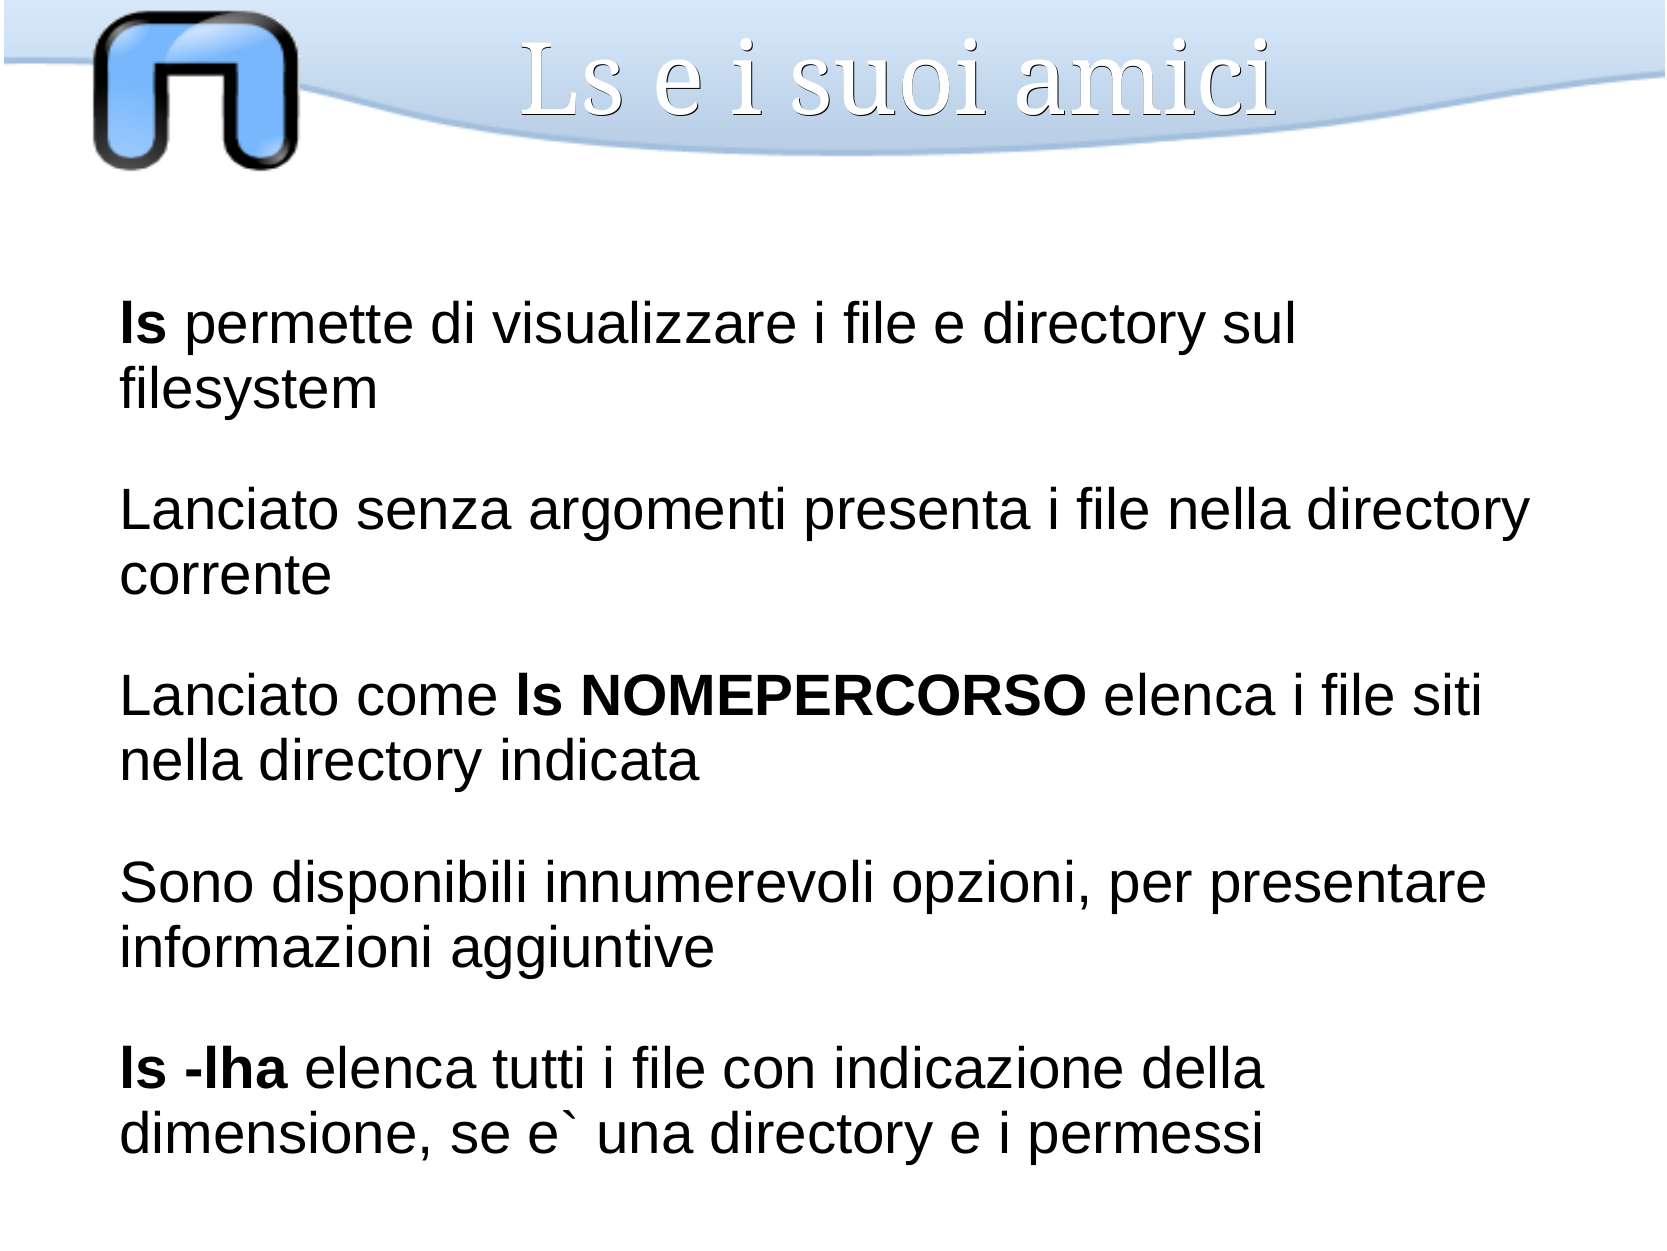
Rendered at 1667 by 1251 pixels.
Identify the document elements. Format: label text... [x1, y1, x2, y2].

text_box Ls e i suoi amici [373, 0, 1497, 159]
list ls permette di visualizzare i file e directory sul filesystem Lanciato senza argomenti presenta i file nella directory corrente Lanciato come ls NOMEPERCORSO elenca i file siti nella directory indicata Sono disponibili innumerevoli opzioni, per presentare informazioni aggiuntive ls -lha elenca tutti i file con indicazione della dimensione, se e` una directory e i permessi [113, 284, 1566, 1216]
picture [0, 0, 1667, 1251]
